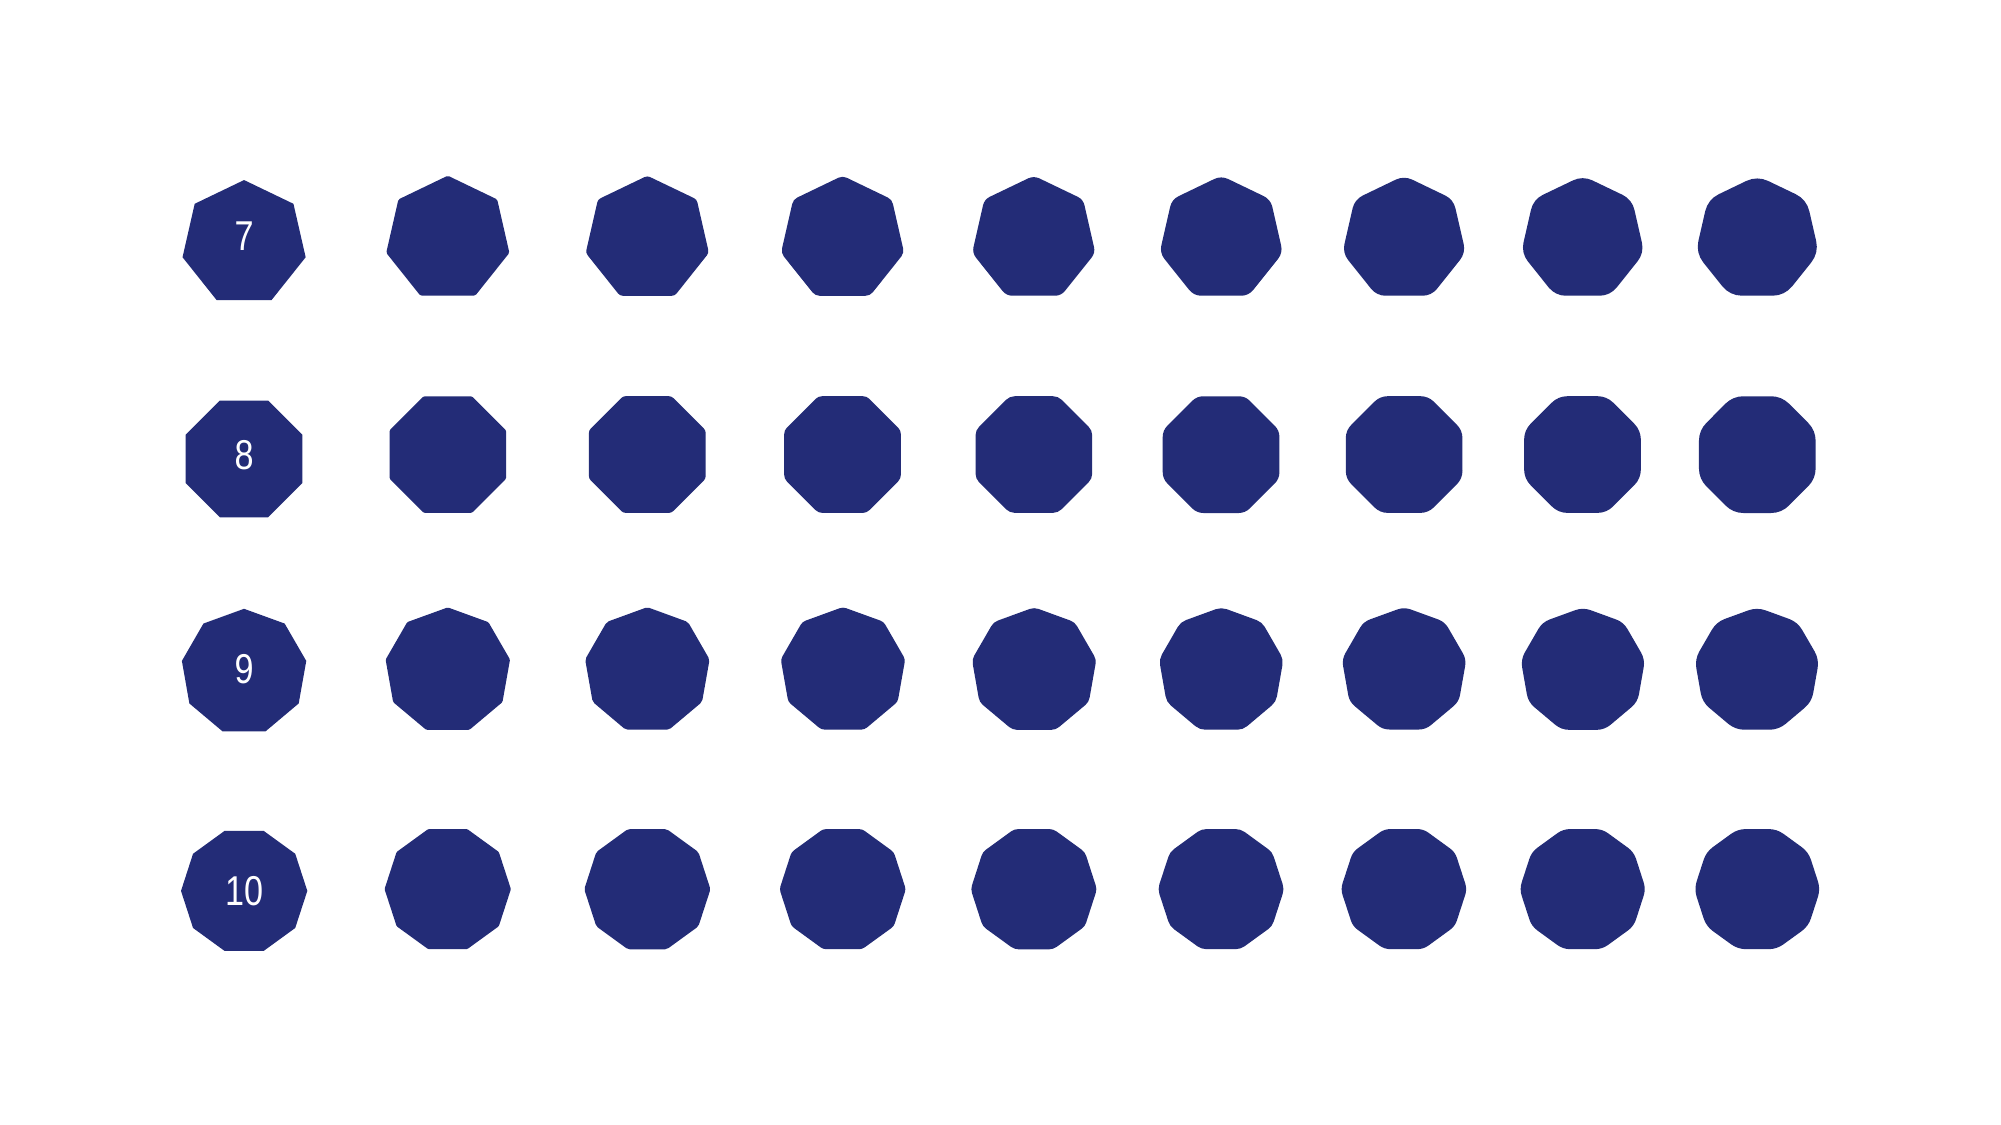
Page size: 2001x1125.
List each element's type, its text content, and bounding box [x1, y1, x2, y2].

text_box [973, 177, 1095, 296]
text_box [1520, 829, 1645, 950]
text_box [1524, 396, 1641, 513]
text_box [182, 180, 306, 301]
text_box [1697, 178, 1817, 296]
text_box [971, 829, 1097, 950]
text_box [385, 607, 510, 730]
text_box 9 [234, 643, 254, 694]
text_box [588, 396, 706, 513]
text_box [1160, 177, 1282, 296]
text_box [1698, 396, 1816, 514]
text_box [386, 176, 510, 296]
text_box [1342, 608, 1466, 730]
text_box [780, 829, 906, 950]
text_box 10 [224, 864, 264, 916]
text_box [1695, 829, 1820, 950]
text_box [784, 396, 901, 513]
text_box [181, 830, 308, 951]
text_box [181, 608, 307, 732]
text_box [185, 400, 303, 518]
text_box [781, 607, 905, 730]
text_box [1160, 608, 1283, 730]
text_box [1696, 608, 1818, 730]
text_box 8 [234, 429, 254, 480]
text_box [1341, 829, 1467, 950]
text_box [1162, 396, 1280, 514]
text_box [975, 396, 1093, 513]
text_box [1522, 178, 1643, 296]
text_box [1521, 608, 1645, 730]
text_box [1344, 177, 1465, 296]
text_box [782, 176, 904, 296]
text_box [972, 608, 1096, 730]
text_box [585, 607, 710, 730]
text_box [1345, 396, 1463, 513]
text_box [586, 176, 709, 296]
text_box 7 [234, 210, 254, 262]
text_box [584, 829, 710, 950]
text_box [384, 829, 511, 950]
text_box [389, 396, 507, 513]
text_box [1158, 829, 1284, 950]
